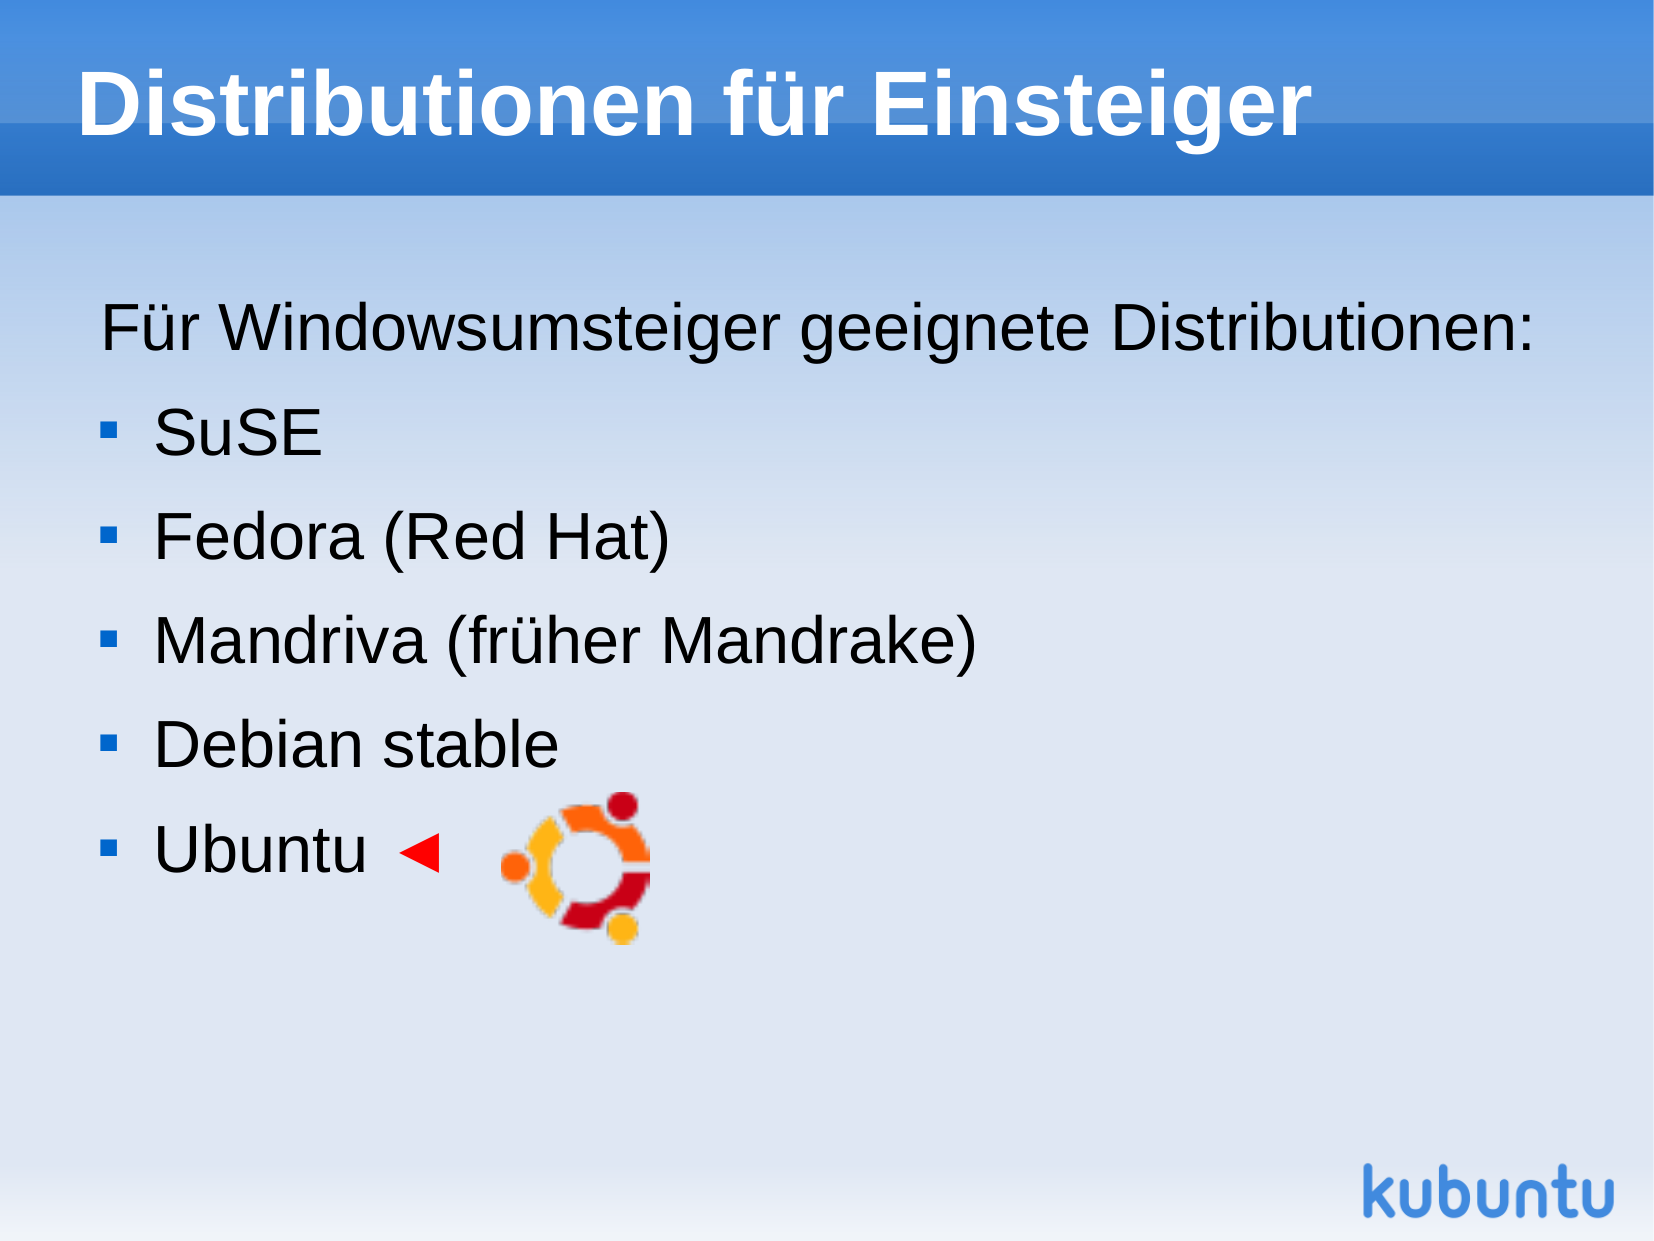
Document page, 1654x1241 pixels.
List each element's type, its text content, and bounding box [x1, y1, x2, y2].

title Distributionen für Einsteiger [76, 0, 1565, 208]
picture [0, 0, 1654, 1241]
list Für Windowsumsteiger geeignete Distributionen: SuSE Fedora (Red Hat) Mandriva (früher Mandrake) Debian stable Ubuntu ◄ [82, 290, 1571, 1109]
